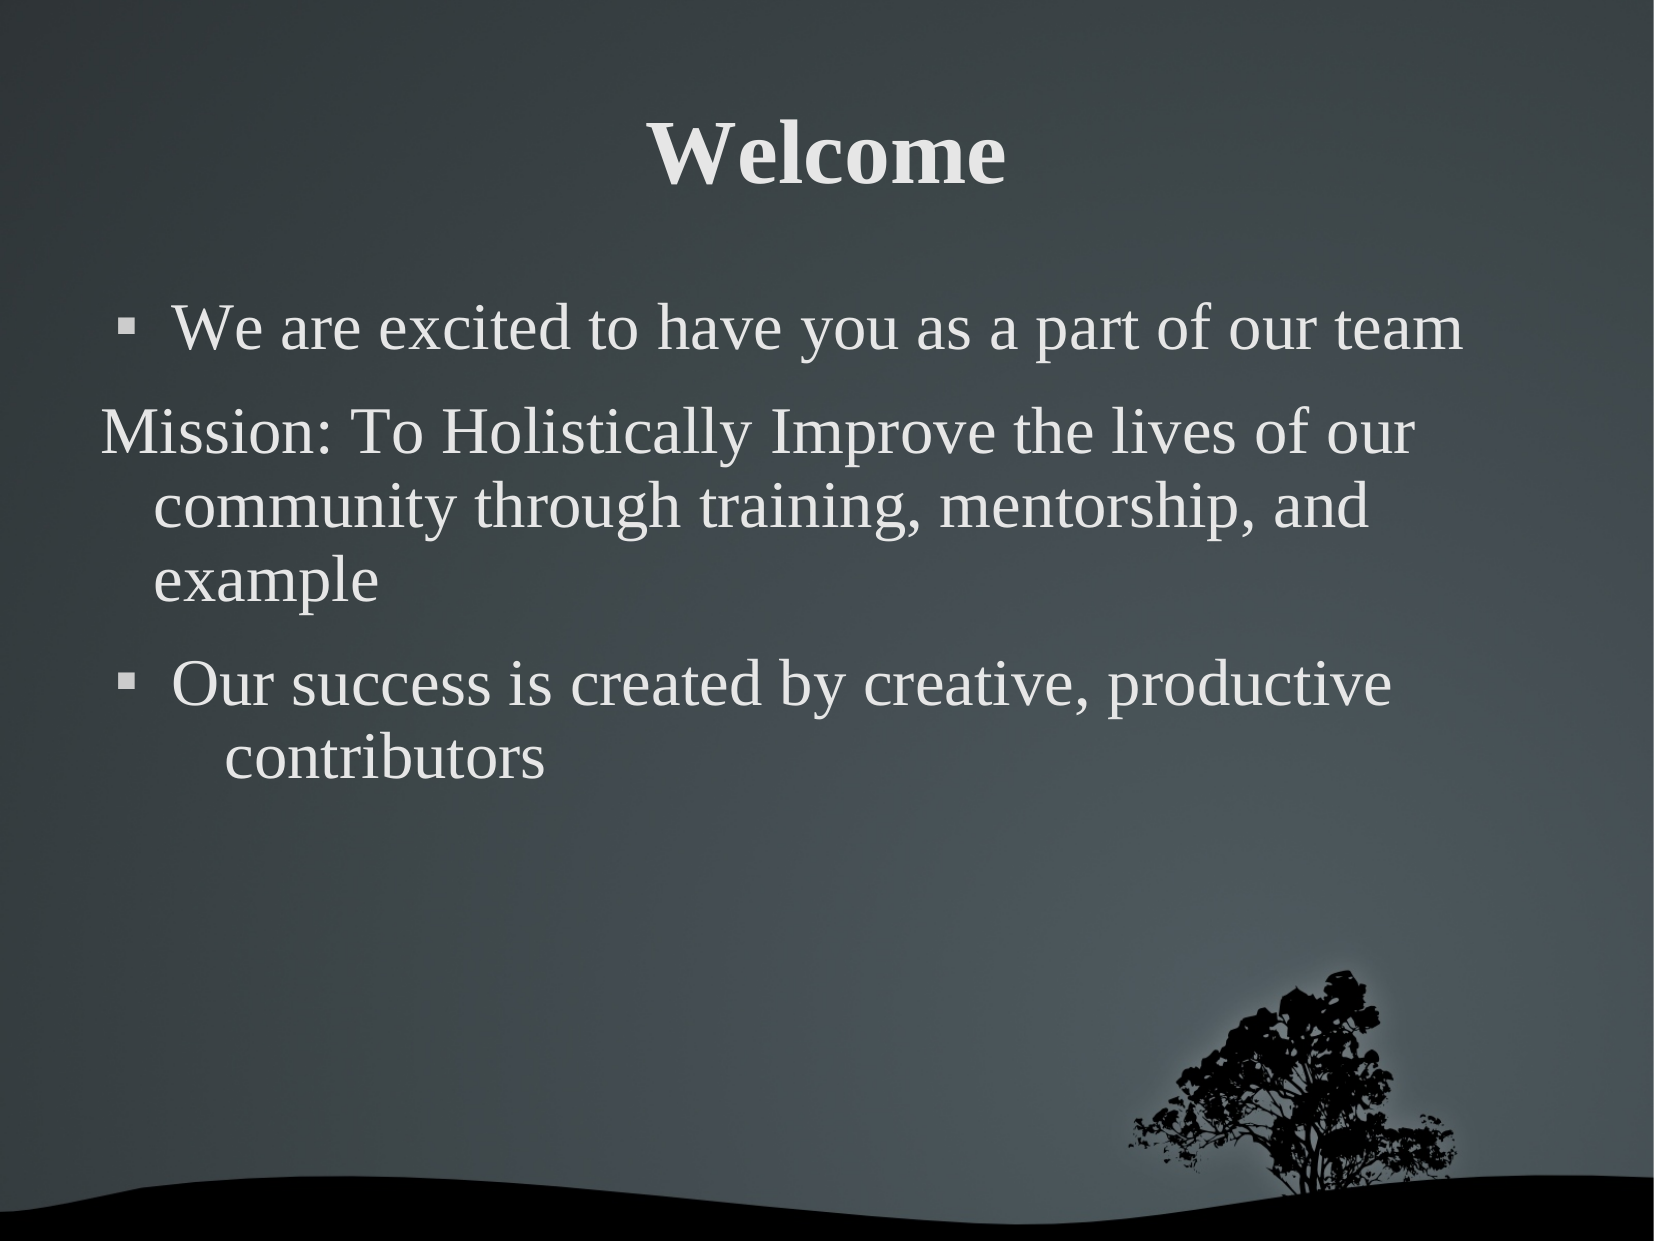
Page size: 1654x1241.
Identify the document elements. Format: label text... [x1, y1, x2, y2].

list We are excited to have you as a part of our team Mission: To Holistically Improve the lives of our community through training, mentorship, and example Our success is created by creative, productive contributors [82, 290, 1571, 1109]
picture [0, 0, 1654, 1241]
title Welcome [82, 49, 1571, 257]
